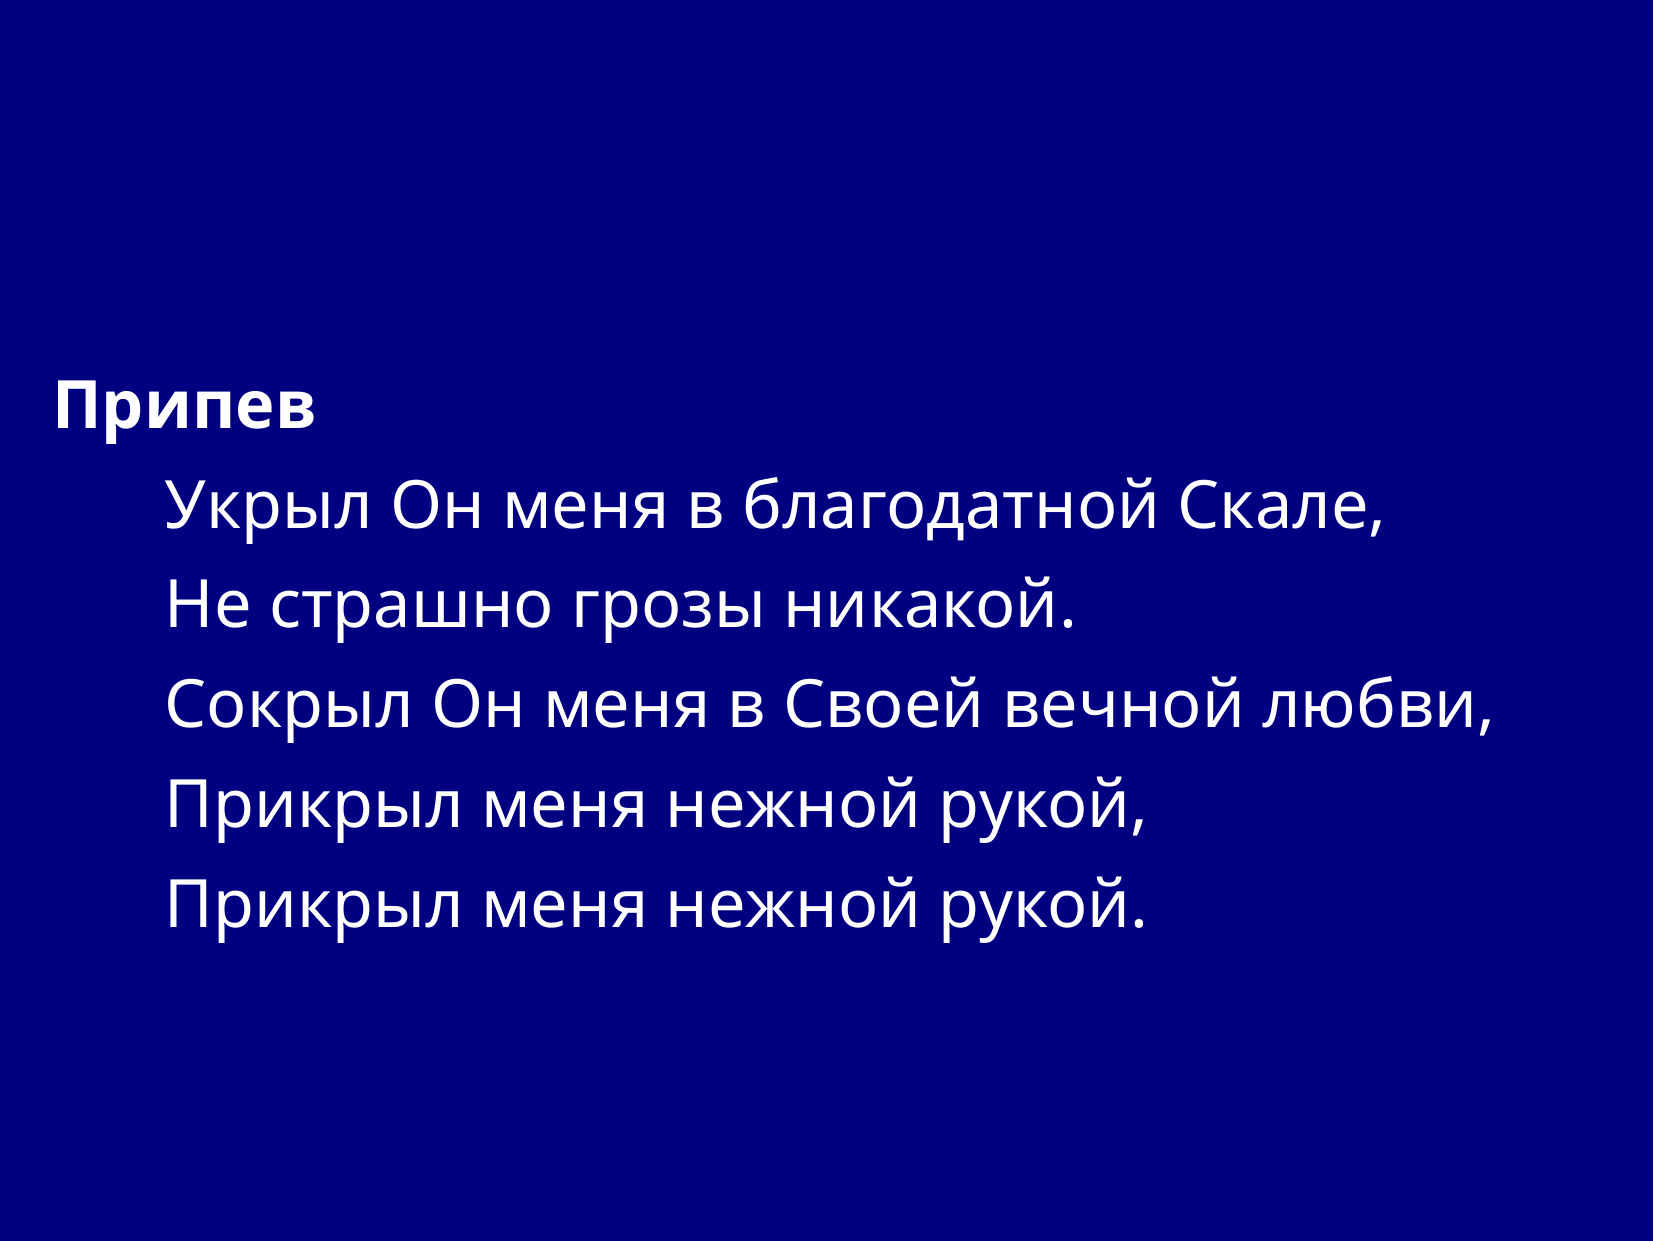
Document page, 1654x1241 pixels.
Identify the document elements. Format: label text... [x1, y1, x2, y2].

text_box Припев Укрыл Он меня в благодатной Скале, Не страшно грозы никакой. Сокрыл Он меня в Своей вечной любви, Прикрыл меня нежной рукой, Прикрыл меня нежной рукой. [37, 150, 1653, 1163]
